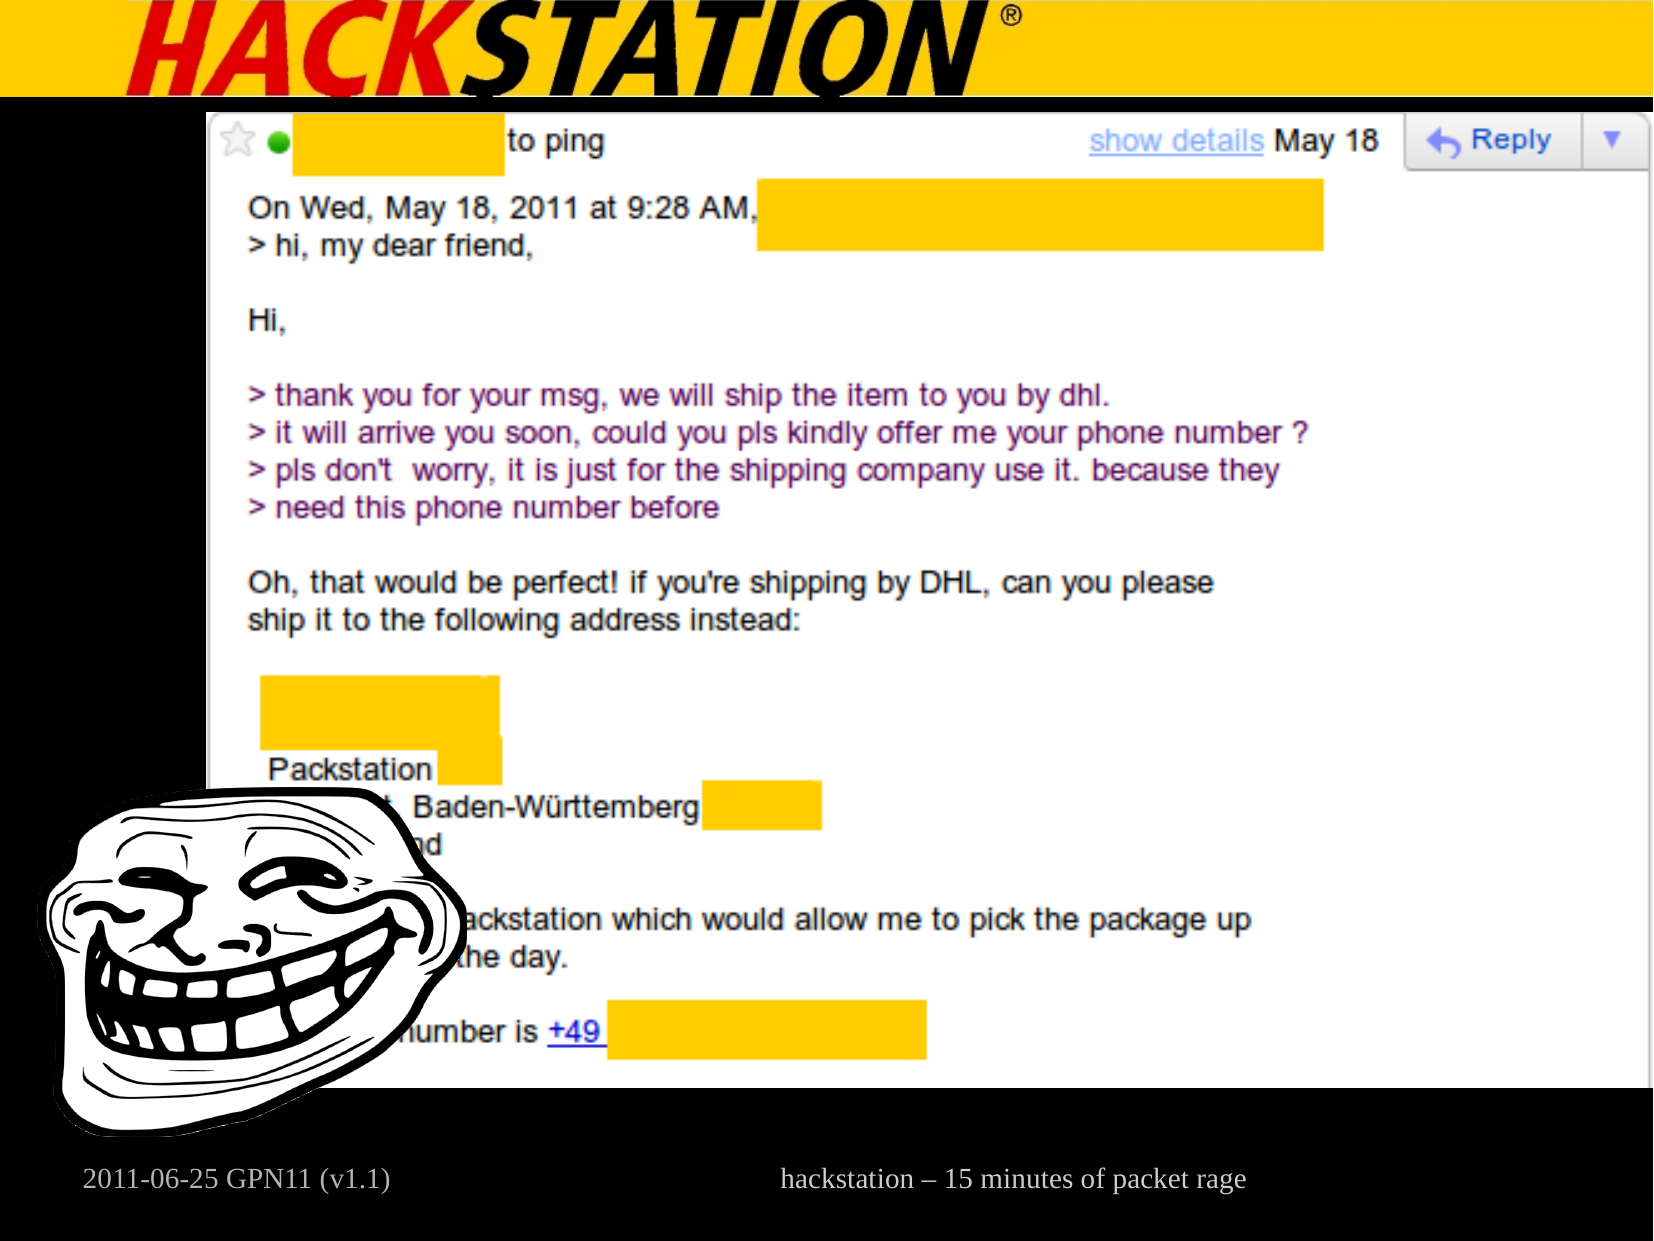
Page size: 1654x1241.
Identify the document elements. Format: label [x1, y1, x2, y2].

picture [37, 112, 1653, 1137]
picture [0, 0, 1653, 97]
